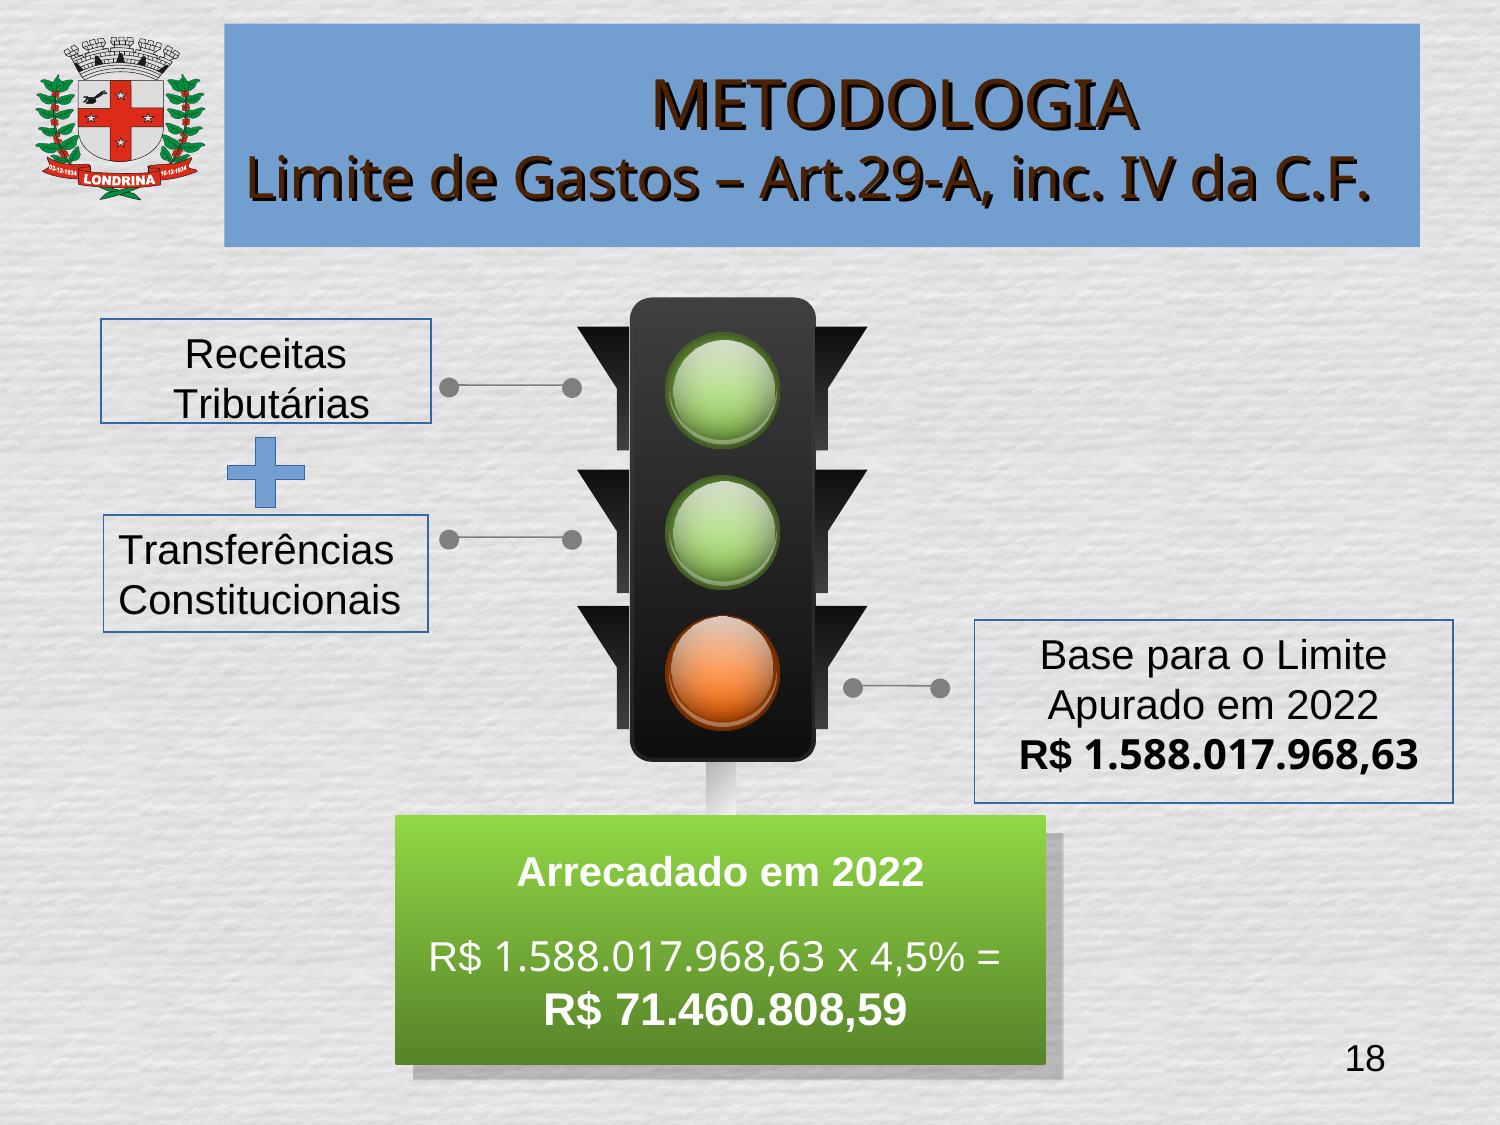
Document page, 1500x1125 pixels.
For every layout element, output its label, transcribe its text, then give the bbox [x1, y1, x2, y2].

text_box Receitas Tributárias [100, 318, 431, 423]
text_box [439, 377, 460, 398]
text_box Transferências Constitucionais [103, 515, 429, 632]
text_box [843, 678, 863, 698]
text_box [562, 378, 582, 398]
picture [0, 0, 1500, 1125]
text_box <número> [1329, 1027, 1500, 1098]
text_box METODOLOGIA Limite de Gastos – Art.29-A, inc. IV da C.F. [224, 23, 1420, 248]
text_box [576, 297, 868, 815]
text_box [439, 529, 460, 550]
text_box [930, 678, 951, 699]
text_box Base para o Limite Apurado em 2022 R$ 1.588.017.968,63 [974, 620, 1453, 804]
text_box [562, 529, 582, 550]
text_box [227, 437, 305, 508]
text_box Arrecadado em 2022 R$ 1.588.017.968,63 x 4,5% = R$ 71.460.808,59 [395, 815, 1046, 1065]
